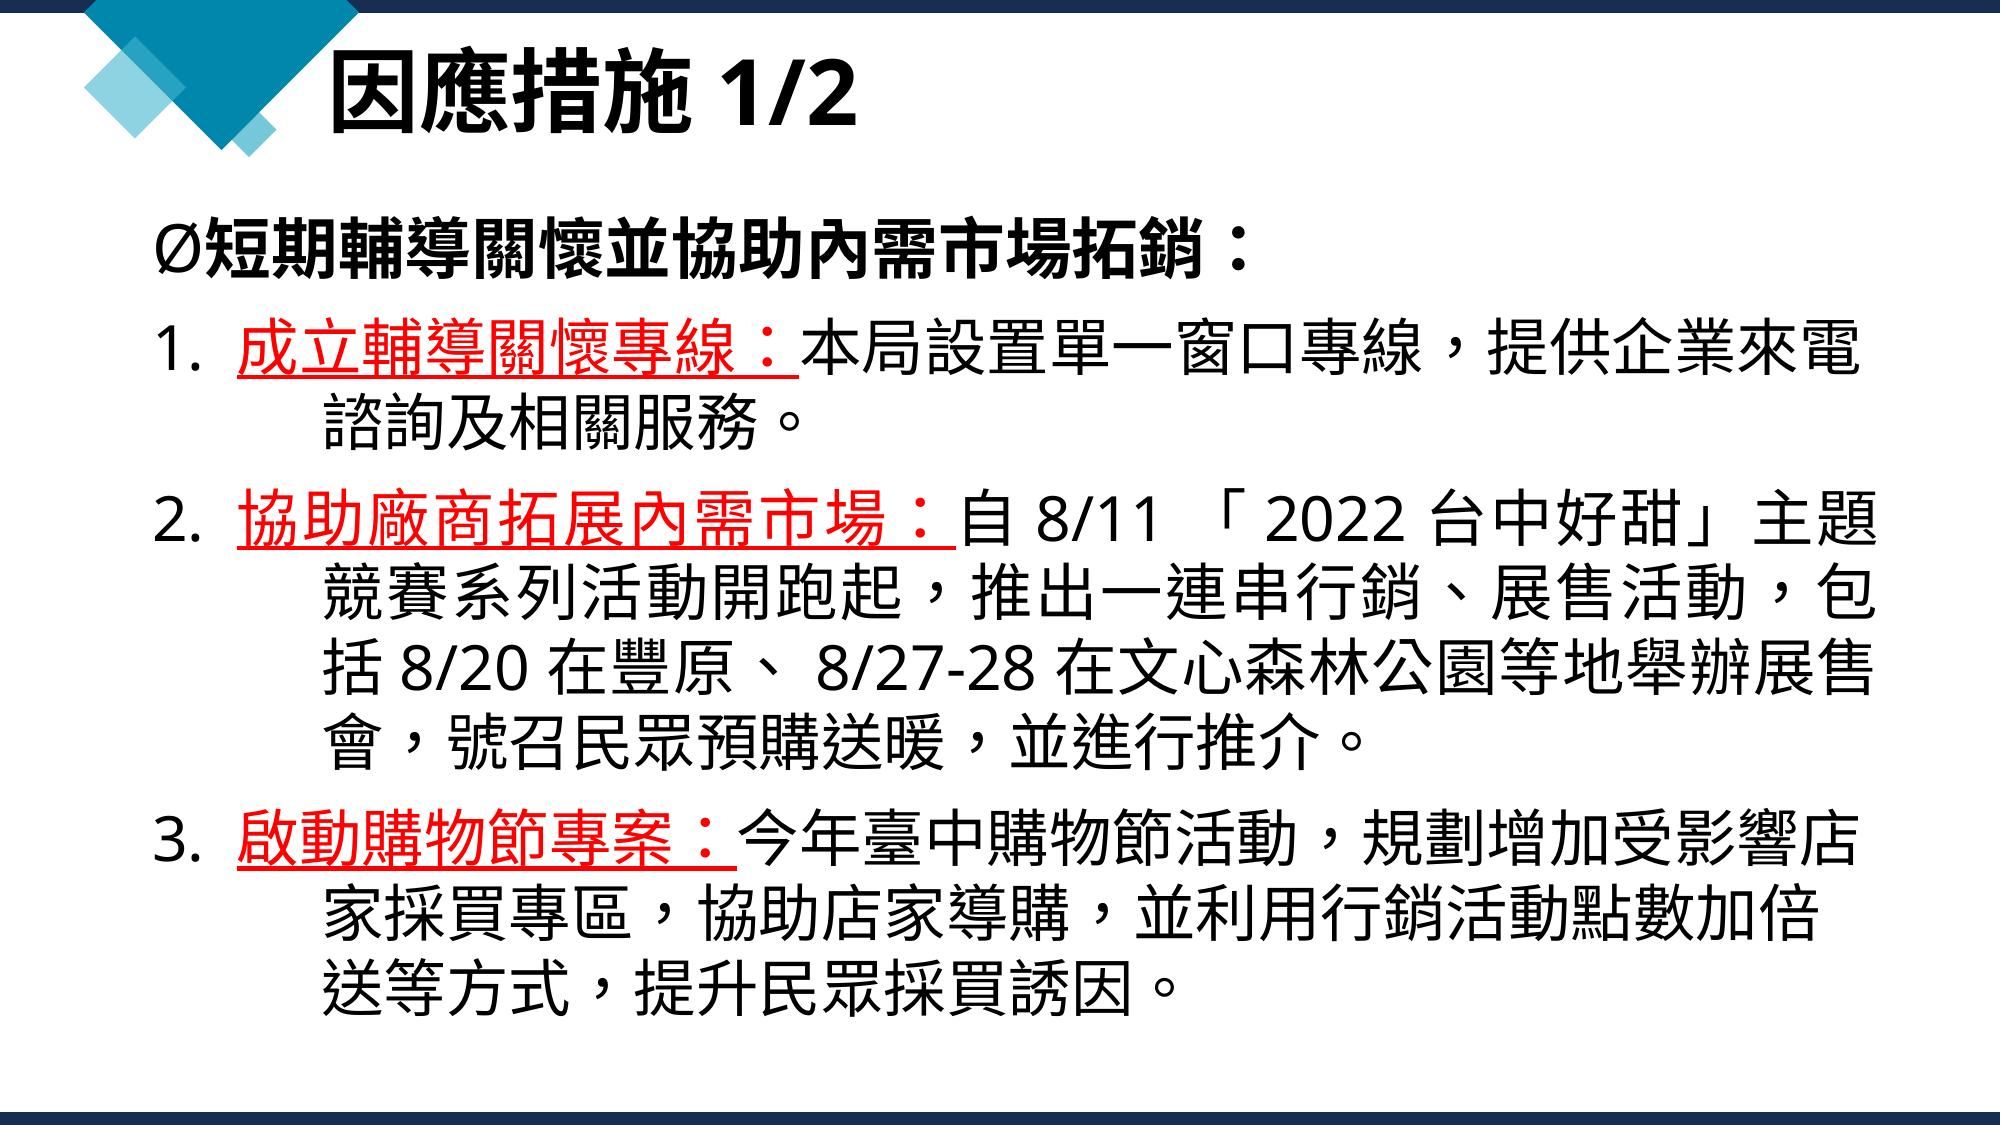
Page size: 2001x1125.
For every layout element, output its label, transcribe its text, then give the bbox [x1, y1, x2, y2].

title 因應措施1/2 [312, 39, 1261, 146]
list 短期輔導關懷並協助內需市場拓銷： 成立輔導關懷專線：本局設置單一窗口專線，提供企業來電諮詢及相關服務。 協助廠商拓展內需市場：自8/11「2022台中好甜」主題競賽系列活動開跑起，推出一連串行銷、展售活動，包括8/20在豐原、8/27-28在文心森林公園等地舉辦展售會，號召民眾預購送暖，並進行推介。 啟動購物節專案：今年臺中購物節活動，規劃增加受影響店家採買專區，協助店家導購，並利用行銷活動點數加倍送等方式，提升民眾採買誘因。 [137, 199, 1895, 1057]
